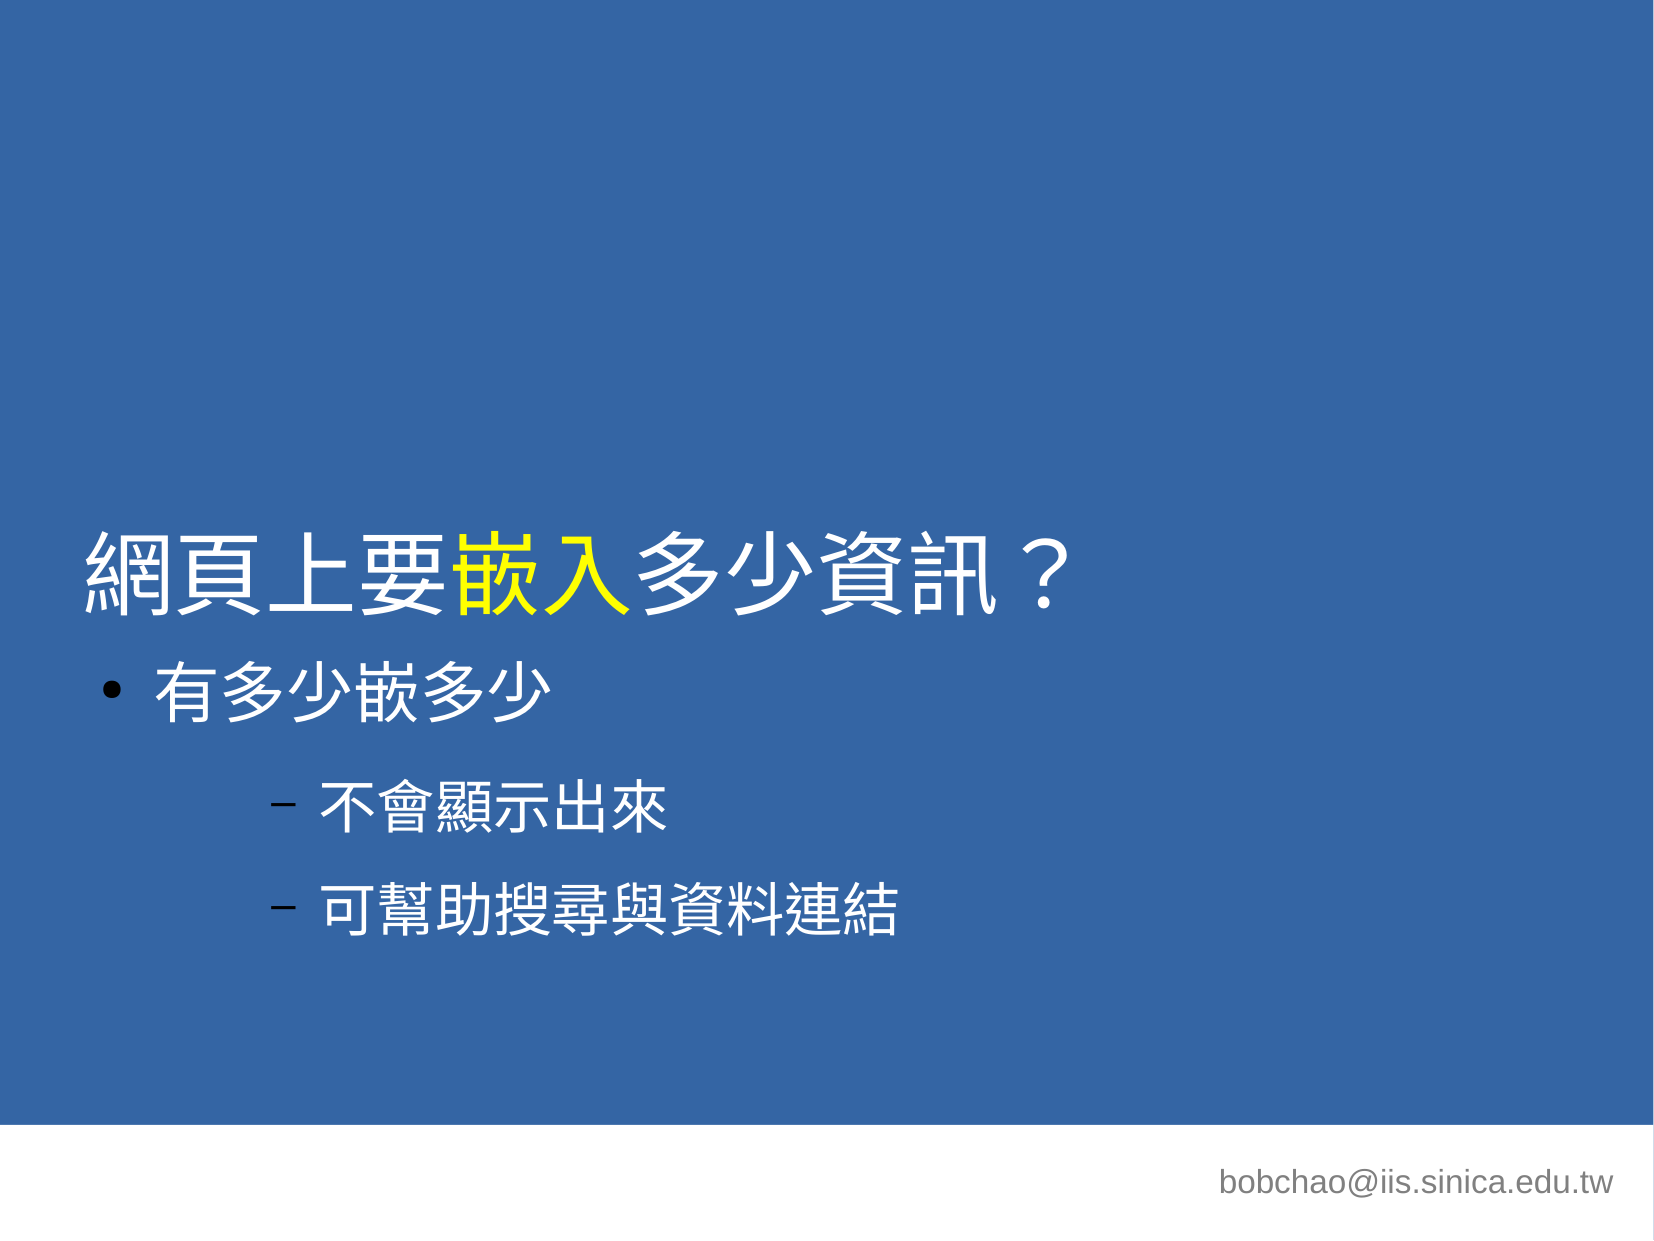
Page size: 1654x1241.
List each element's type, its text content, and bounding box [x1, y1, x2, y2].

title 網頁上要嵌入多少資訊？ [82, 469, 1571, 646]
list 有多少嵌多少 不會顯示出來 可幫助搜尋與資料連結 [82, 646, 1571, 1088]
